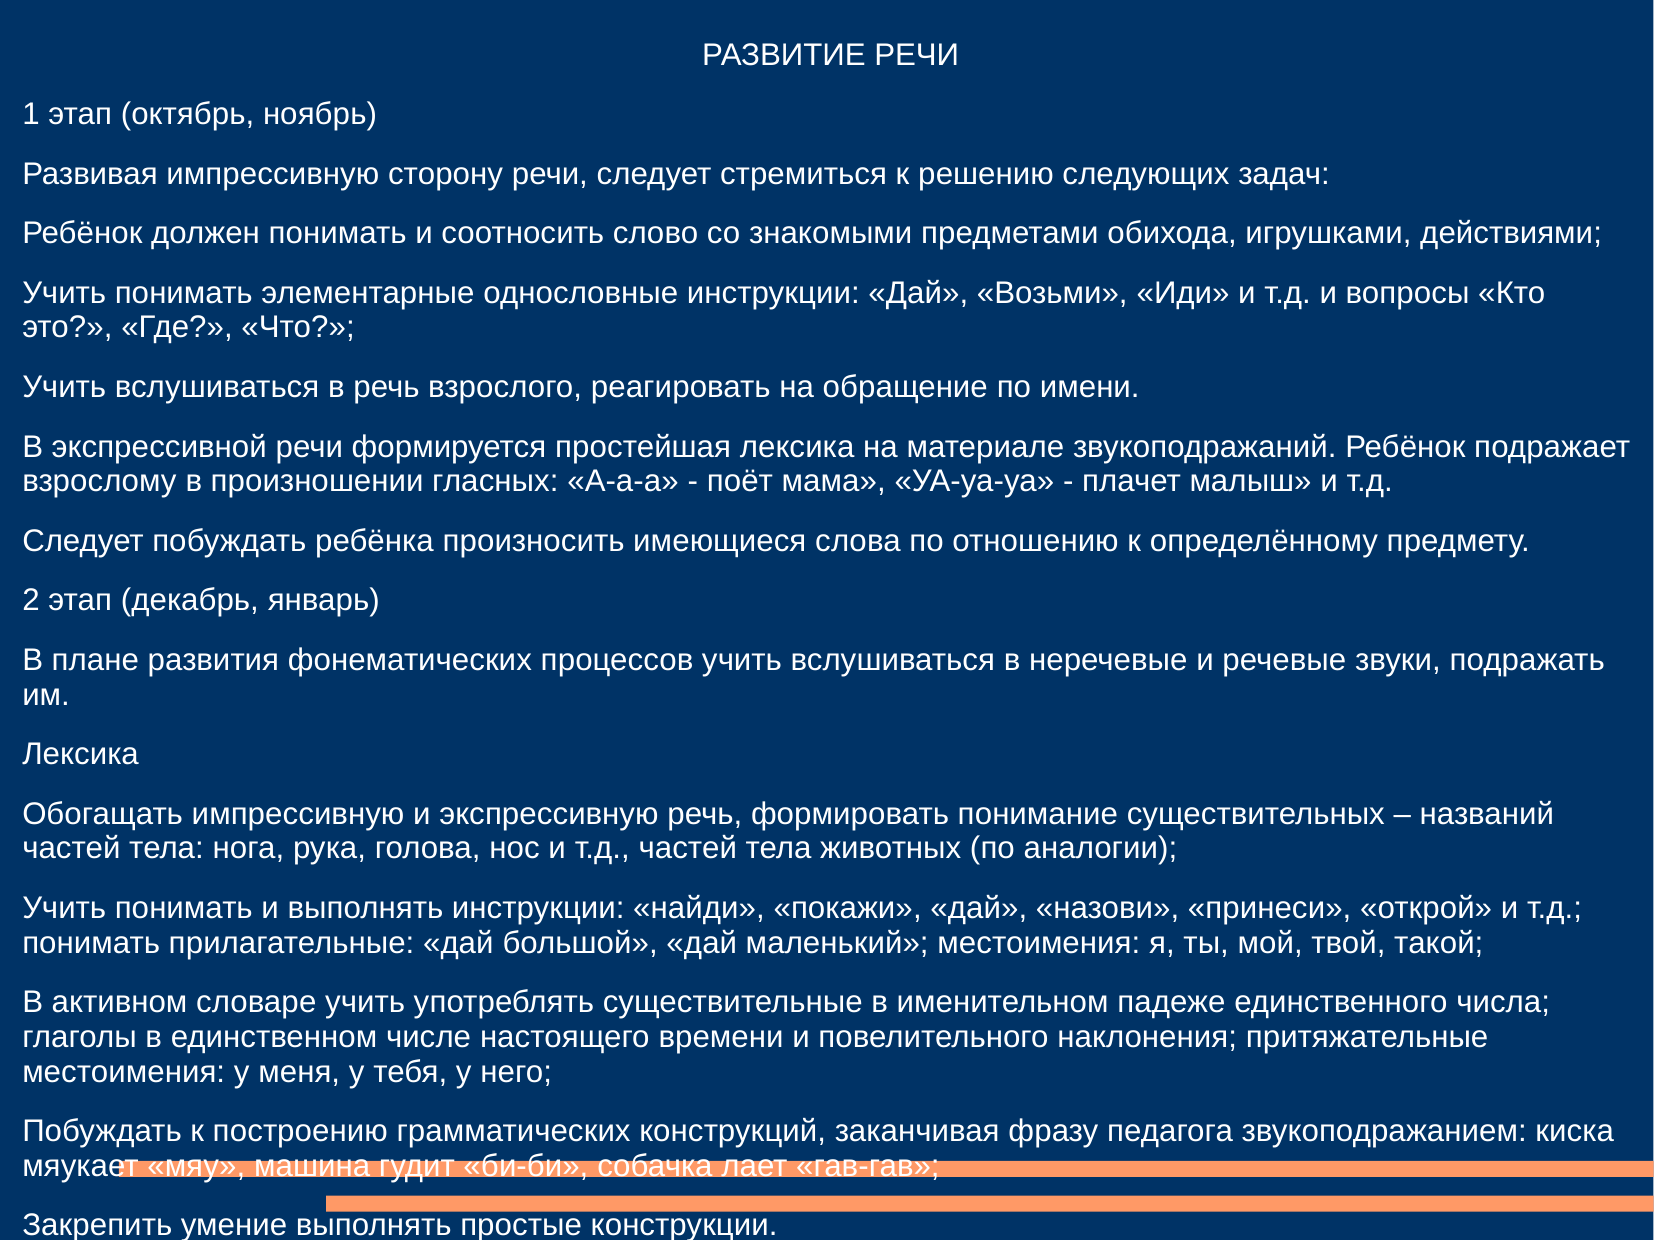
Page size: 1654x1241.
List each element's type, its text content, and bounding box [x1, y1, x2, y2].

text_box РАЗВИТИЕ РЕЧИ 1 этап (октябрь, ноябрь) Развивая импрессивную сторону речи, следует стремиться к решению следующих задач: Ребёнок должен понимать и соотносить слово со знакомыми предметами обихода, игрушками, действиями; Учить понимать элементарные однословные инструкции: «Дай», «Возьми», «Иди» и т.д. и вопросы «Кто это?», «Где?», «Что?»; Учить вслушиваться в речь взрослого, реагировать на обращение по имени. В экспрессивной речи формируется простейшая лексика на материале звукоподражаний. Ребёнок подражает взрослому в произношении гласных: «А-а-а» - поёт мама», «УА-уа-уа» - плачет малыш» и т.д. Следует побуждать ребёнка произносить имеющиеся слова по отношению к определённому предмету. 2 этап (декабрь, январь) В плане развития фонематических процессов учить вслушиваться в неречевые и речевые звуки, подражать им. Лексика Обогащать импрессивную и экспрессивную речь, формировать понимание существительных – названий частей тела: нога, рука, голова, нос и т.д., частей тела животных (по аналогии); Учить понимать и выполнять инструкции: «найди», «покажи», «дай», «назови», «принеси», «открой» и т.д.; понимать прилагательные: «дай большой», «дай маленький»; местоимения: я, ты, мой, твой, такой; В активном словаре учить употреблять существительные в именительном падеже единственного числа; глаголы в единственном числе настоящего времени и повелительного наклонения; притяжательные местоимения: у меня, у тебя, у него; Побуждать к построению грамматических конструкций, заканчивая фразу педагога звукоподражанием: киска мяукает «мяу», машина гудит «би-би», собачка лает «гав-гав»; Закрепить умение выполнять простые конструкции. [7, 29, 1654, 1241]
